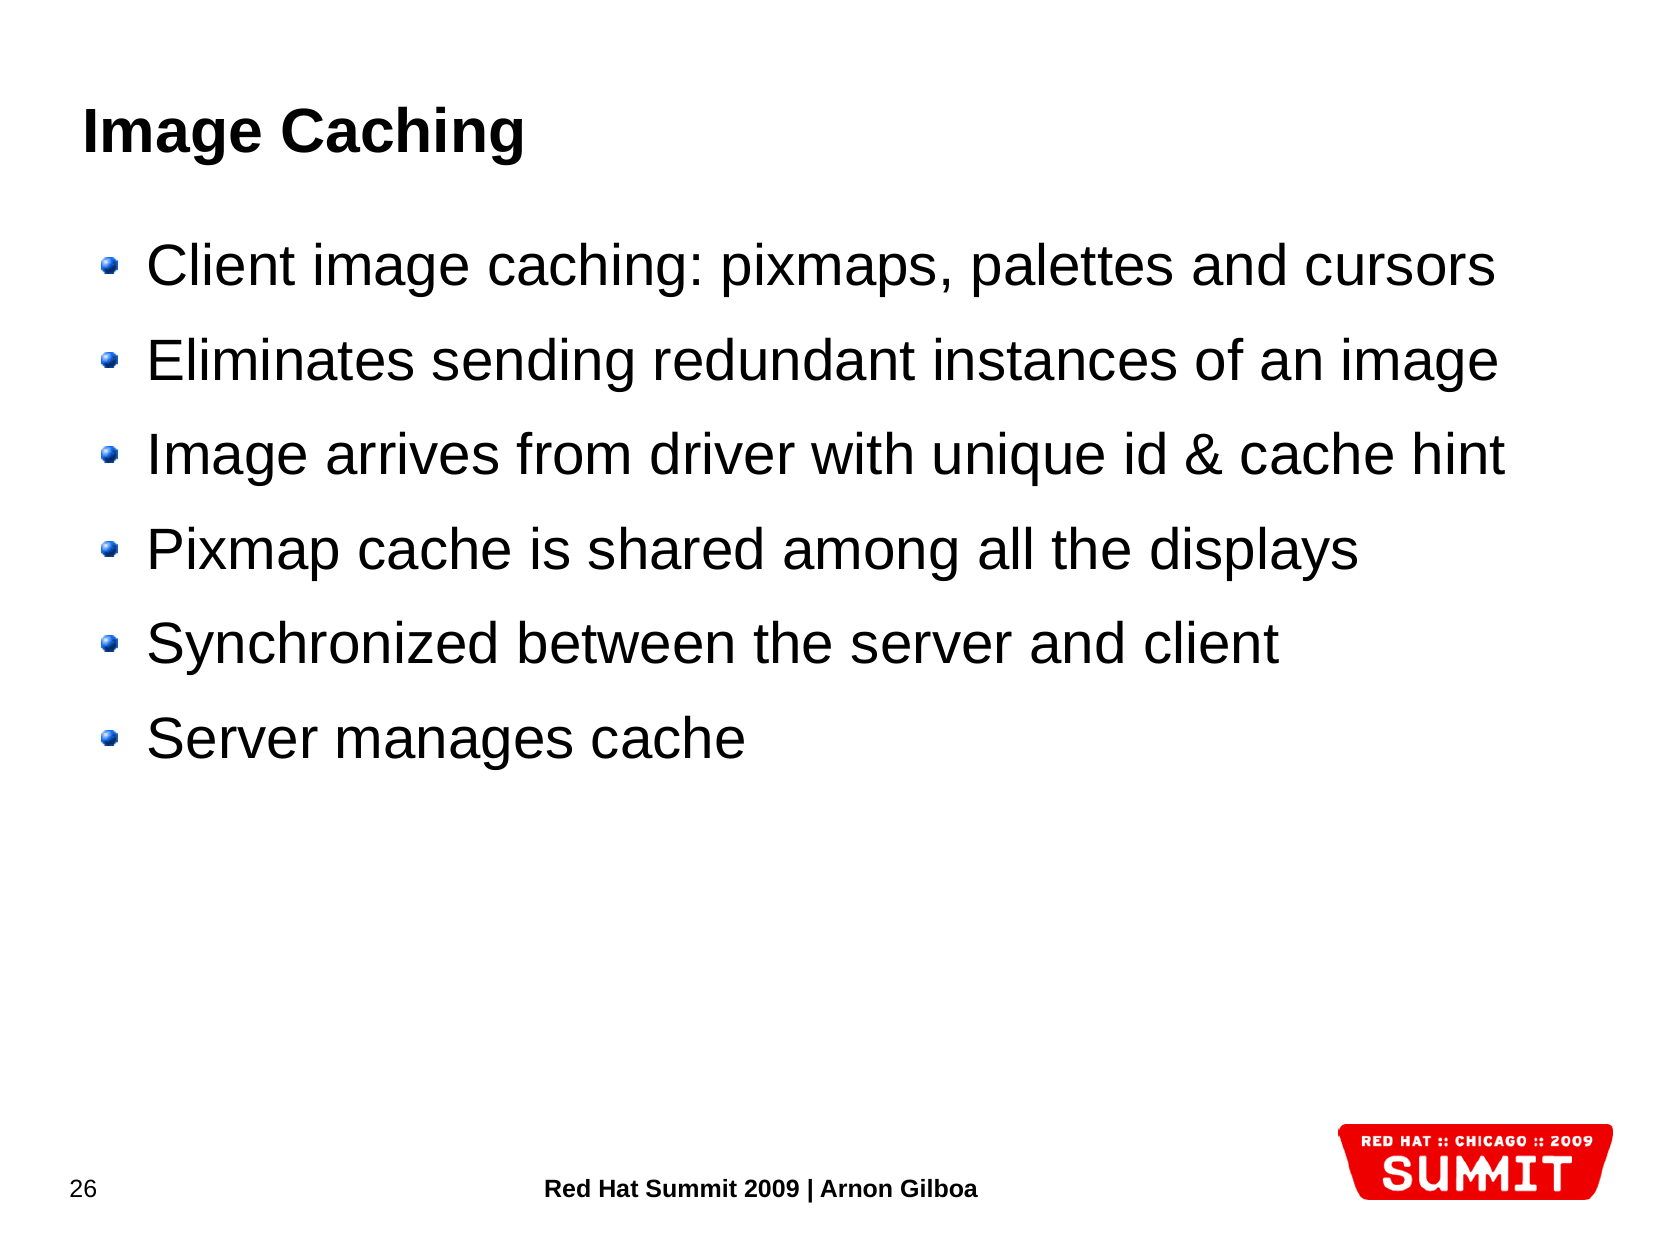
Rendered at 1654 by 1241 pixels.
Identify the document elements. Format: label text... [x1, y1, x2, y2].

title Image Caching [82, 37, 1571, 226]
list Client image caching: pixmaps, palettes and cursors Eliminates sending redundant instances of an image Image arrives from driver with unique id & cache hint Pixmap cache is shared among all the displays Synchronized between the server and client Server manages cache [86, 232, 1576, 1027]
picture [1338, 1124, 1613, 1200]
